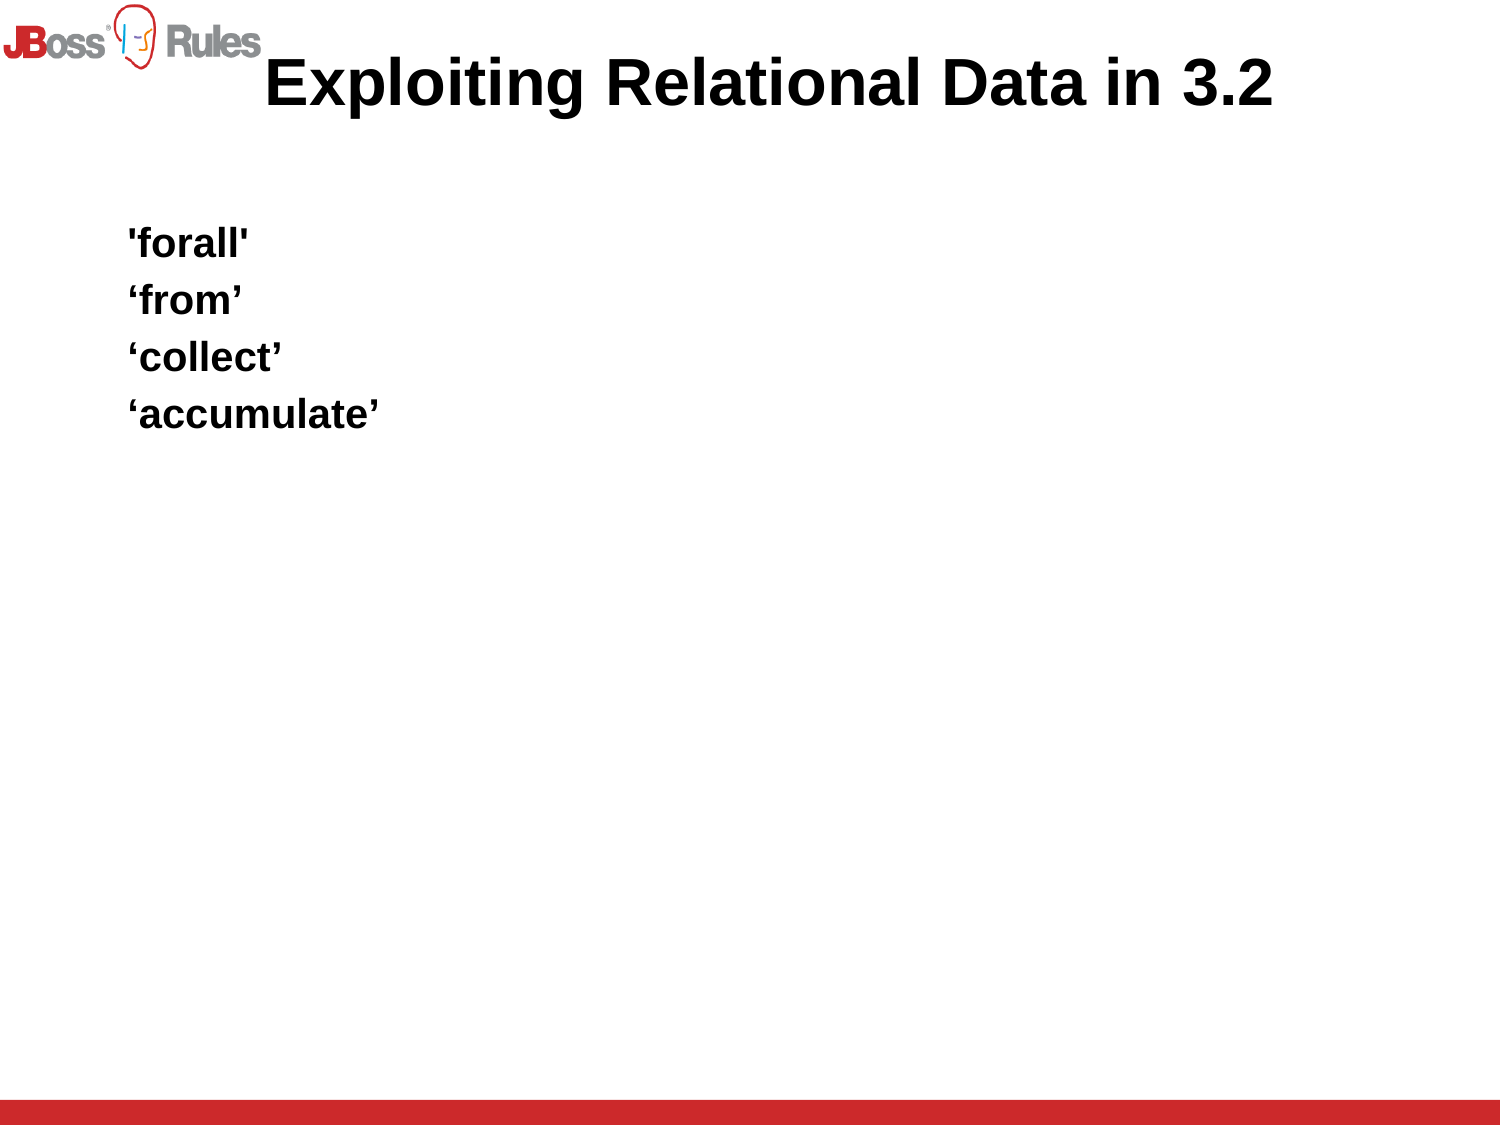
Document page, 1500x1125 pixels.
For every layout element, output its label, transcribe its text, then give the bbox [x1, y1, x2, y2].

list 'forall' ‘from’ ‘collect’ ‘accumulate’ [112, 212, 1388, 888]
title Exploiting Relational Data in 3.2 [249, 37, 1450, 150]
picture [0, 0, 266, 73]
